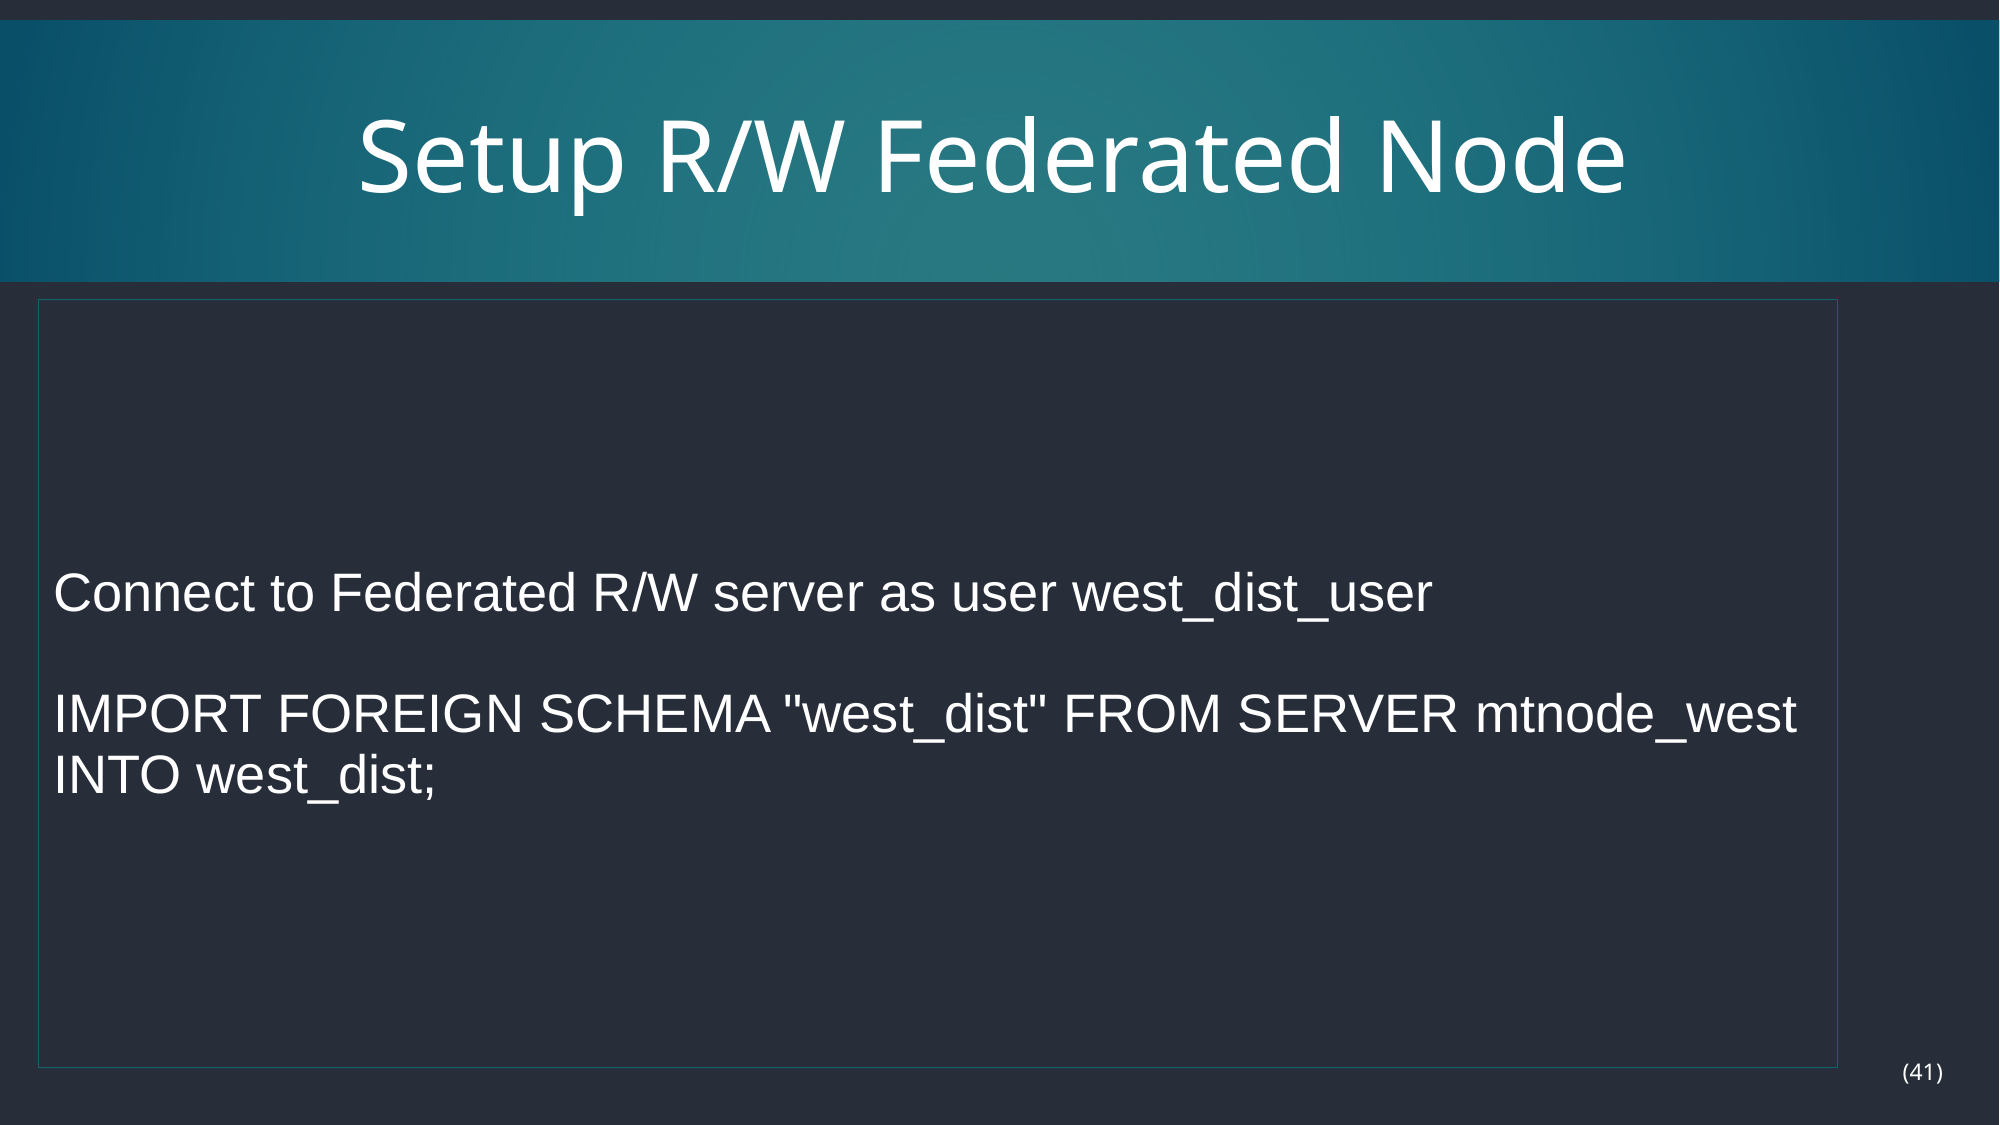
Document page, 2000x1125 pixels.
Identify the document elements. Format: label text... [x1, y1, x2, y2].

text_box [0, 20, 2000, 282]
slide_number (<number>) [1508, 1042, 1959, 1103]
text_box Connect to Federated R/W server as user west_dist_user IMPORT FOREIGN SCHEMA "west_dist" FROM SERVER mtnode_west INTO west_dist; [38, 299, 1838, 1068]
text_box Setup R/W Federated Node [37, 85, 1950, 220]
